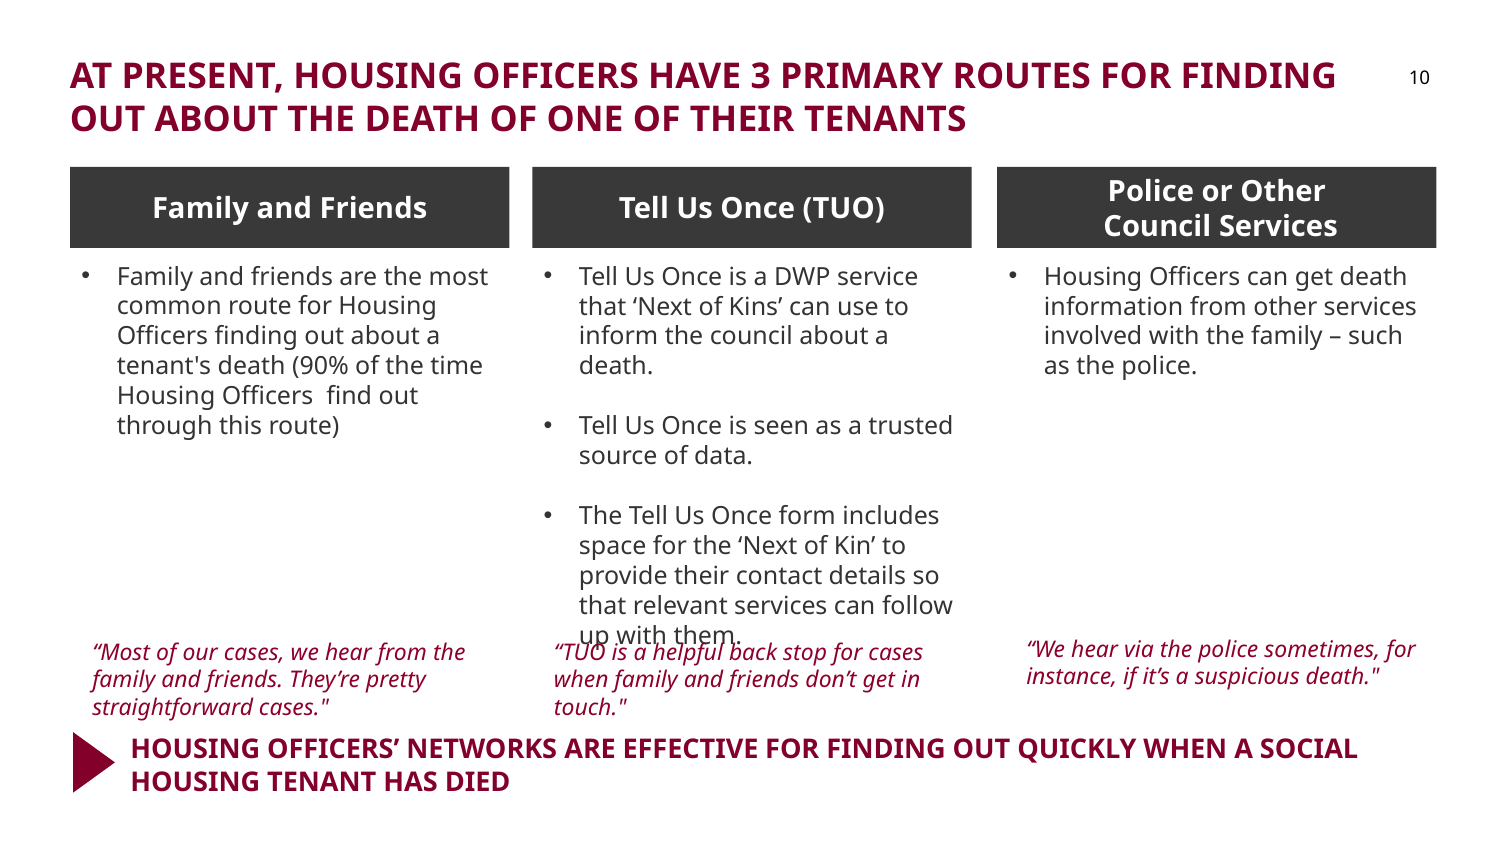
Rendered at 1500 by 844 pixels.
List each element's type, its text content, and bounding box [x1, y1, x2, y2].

text_box Family and friends are the most common route for Housing Officers finding out about a tenant's death (90% of the time Housing Officers find out through this route) [70, 254, 510, 652]
text_box Family and Friends [70, 166, 510, 248]
slide_number <number> [1388, 65, 1431, 111]
text_box Police or Other Council Services [997, 166, 1437, 248]
title AT PRESENT, HOUSING OFFICERS HAVE 3 PRIMARY ROUTES FOR FINDING OUT ABOUT THE DEATH OF ONE OF THEIR TENANTS [69, 53, 1407, 161]
text_box Tell Us Once (TUO) [532, 166, 972, 248]
text_box “We hear via the police sometimes, for instance, if it’s a suspicious death." [1026, 634, 1429, 688]
text_box “TUO is a helpful back stop for cases when family and friends don’t get in touch." [554, 637, 972, 691]
text_box [73, 732, 115, 793]
text_box “Most of our cases, we hear from the family and friends. They’re pretty straightforward cases." [92, 637, 510, 691]
text_box Housing Officers can get death information from other services involved with the family – such as the police. [997, 254, 1437, 622]
text_box HOUSING OFFICERS’ NETWORKS ARE EFFECTIVE FOR FINDING OUT QUICKLY WHEN A SOCIAL HOUSING TENANT HAS DIED [130, 707, 1436, 821]
text_box Tell Us Once is a DWP service that ‘Next of Kins’ can use to inform the council about a death. Tell Us Once is seen as a trusted source of data. The Tell Us Once form includes space for the ‘Next of Kin’ to provide their contact details so that relevant services can follow up with them. [532, 254, 972, 707]
